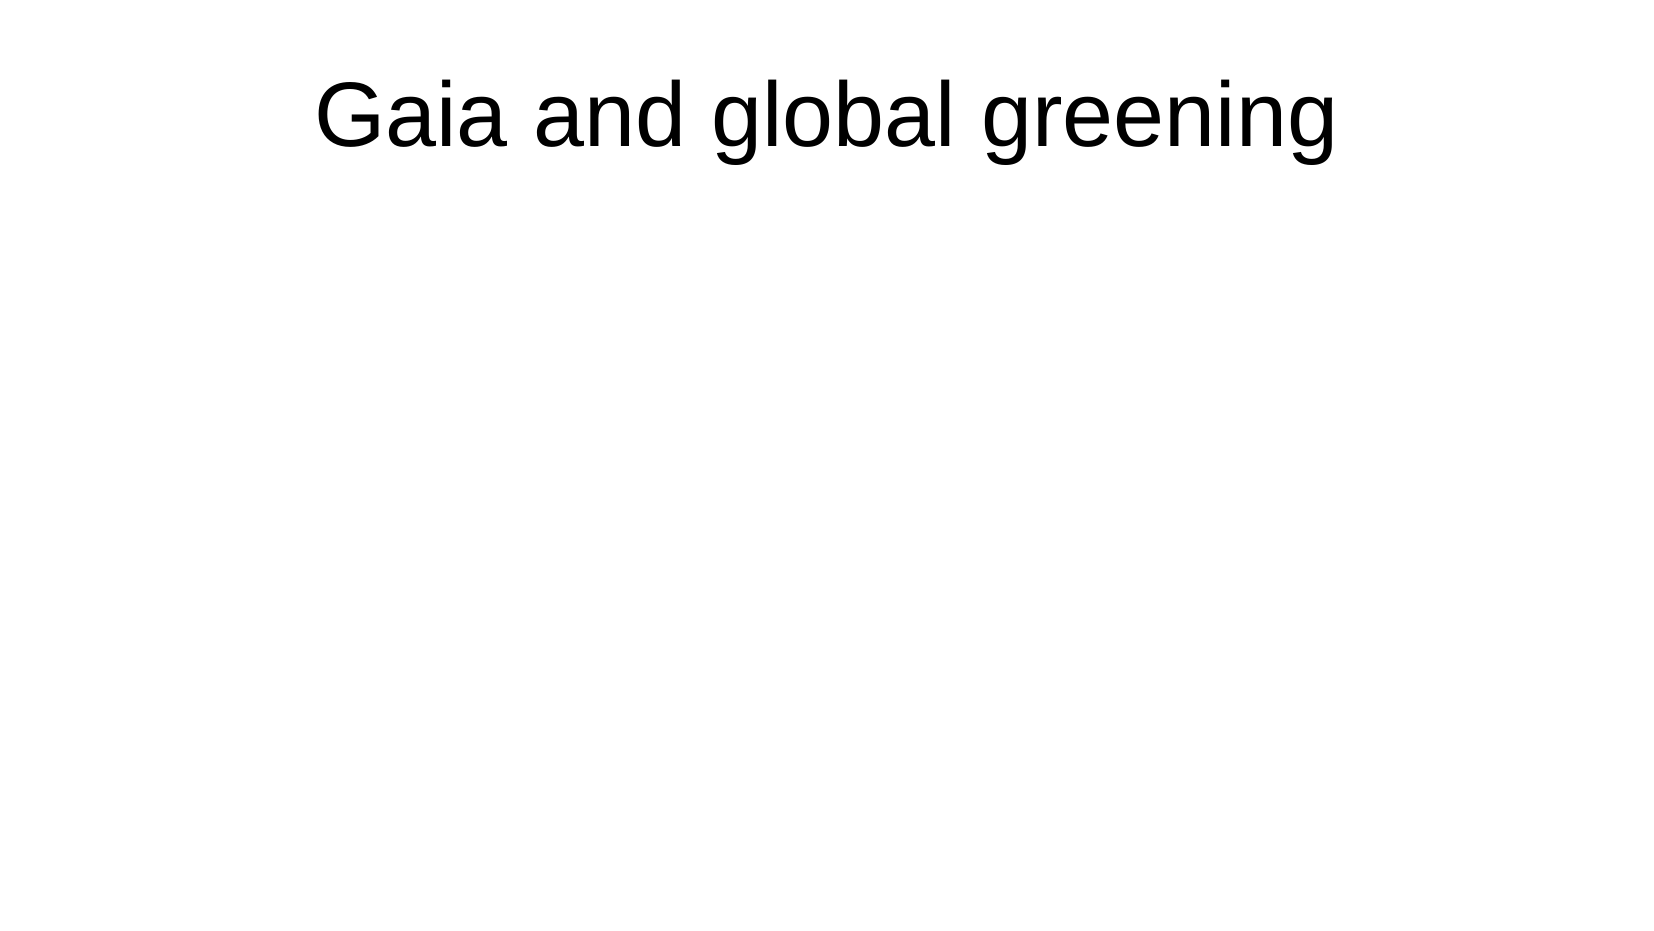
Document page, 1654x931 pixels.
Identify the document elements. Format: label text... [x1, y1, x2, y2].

title Gaia and global greening [82, 37, 1571, 193]
